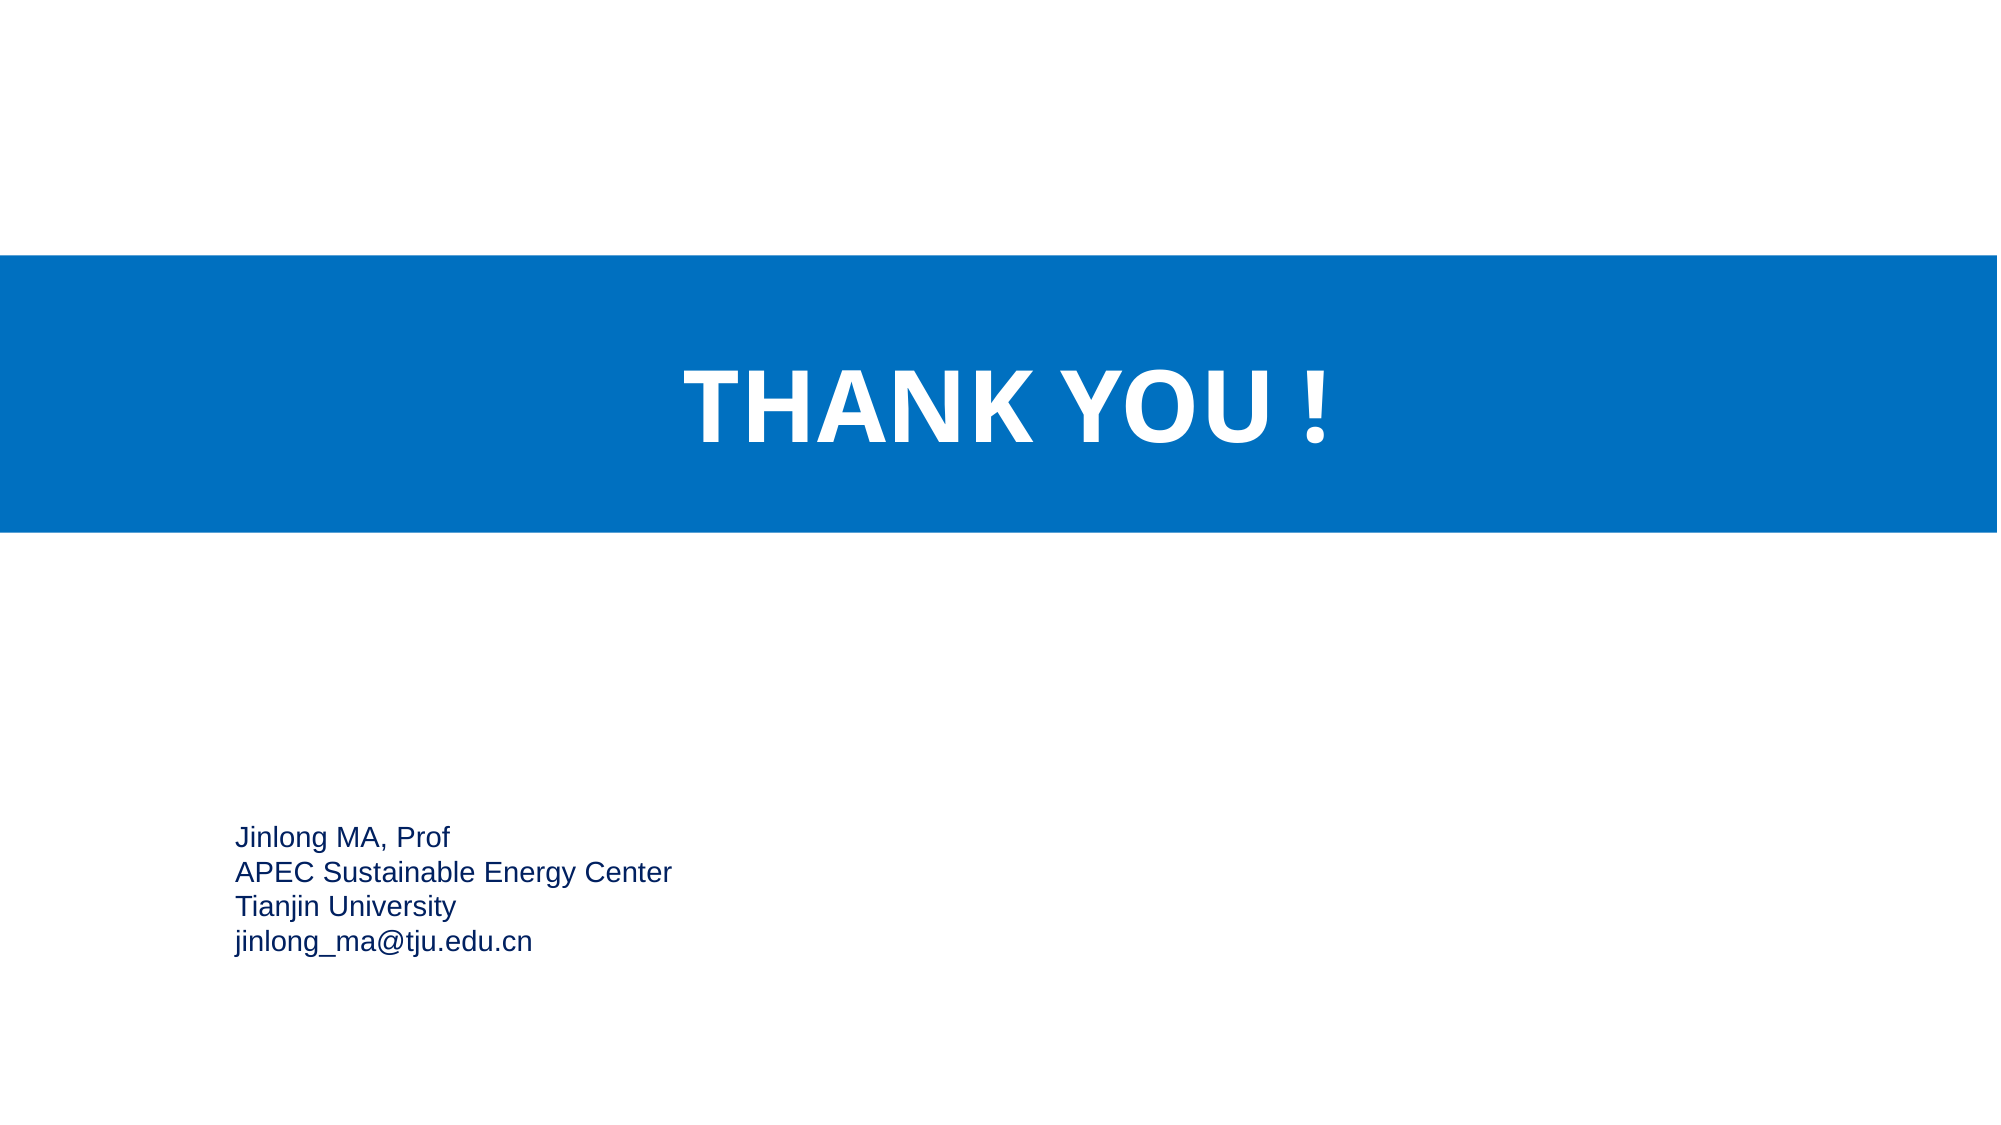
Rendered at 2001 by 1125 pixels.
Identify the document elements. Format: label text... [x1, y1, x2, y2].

text_box Jinlong MA, Prof APEC Sustainable Energy Center Tianjin University jinlong_ma@tju.edu.cn [220, 810, 823, 966]
text_box [0, 255, 1997, 533]
text_box THANK YOU ! [8, 275, 2000, 590]
